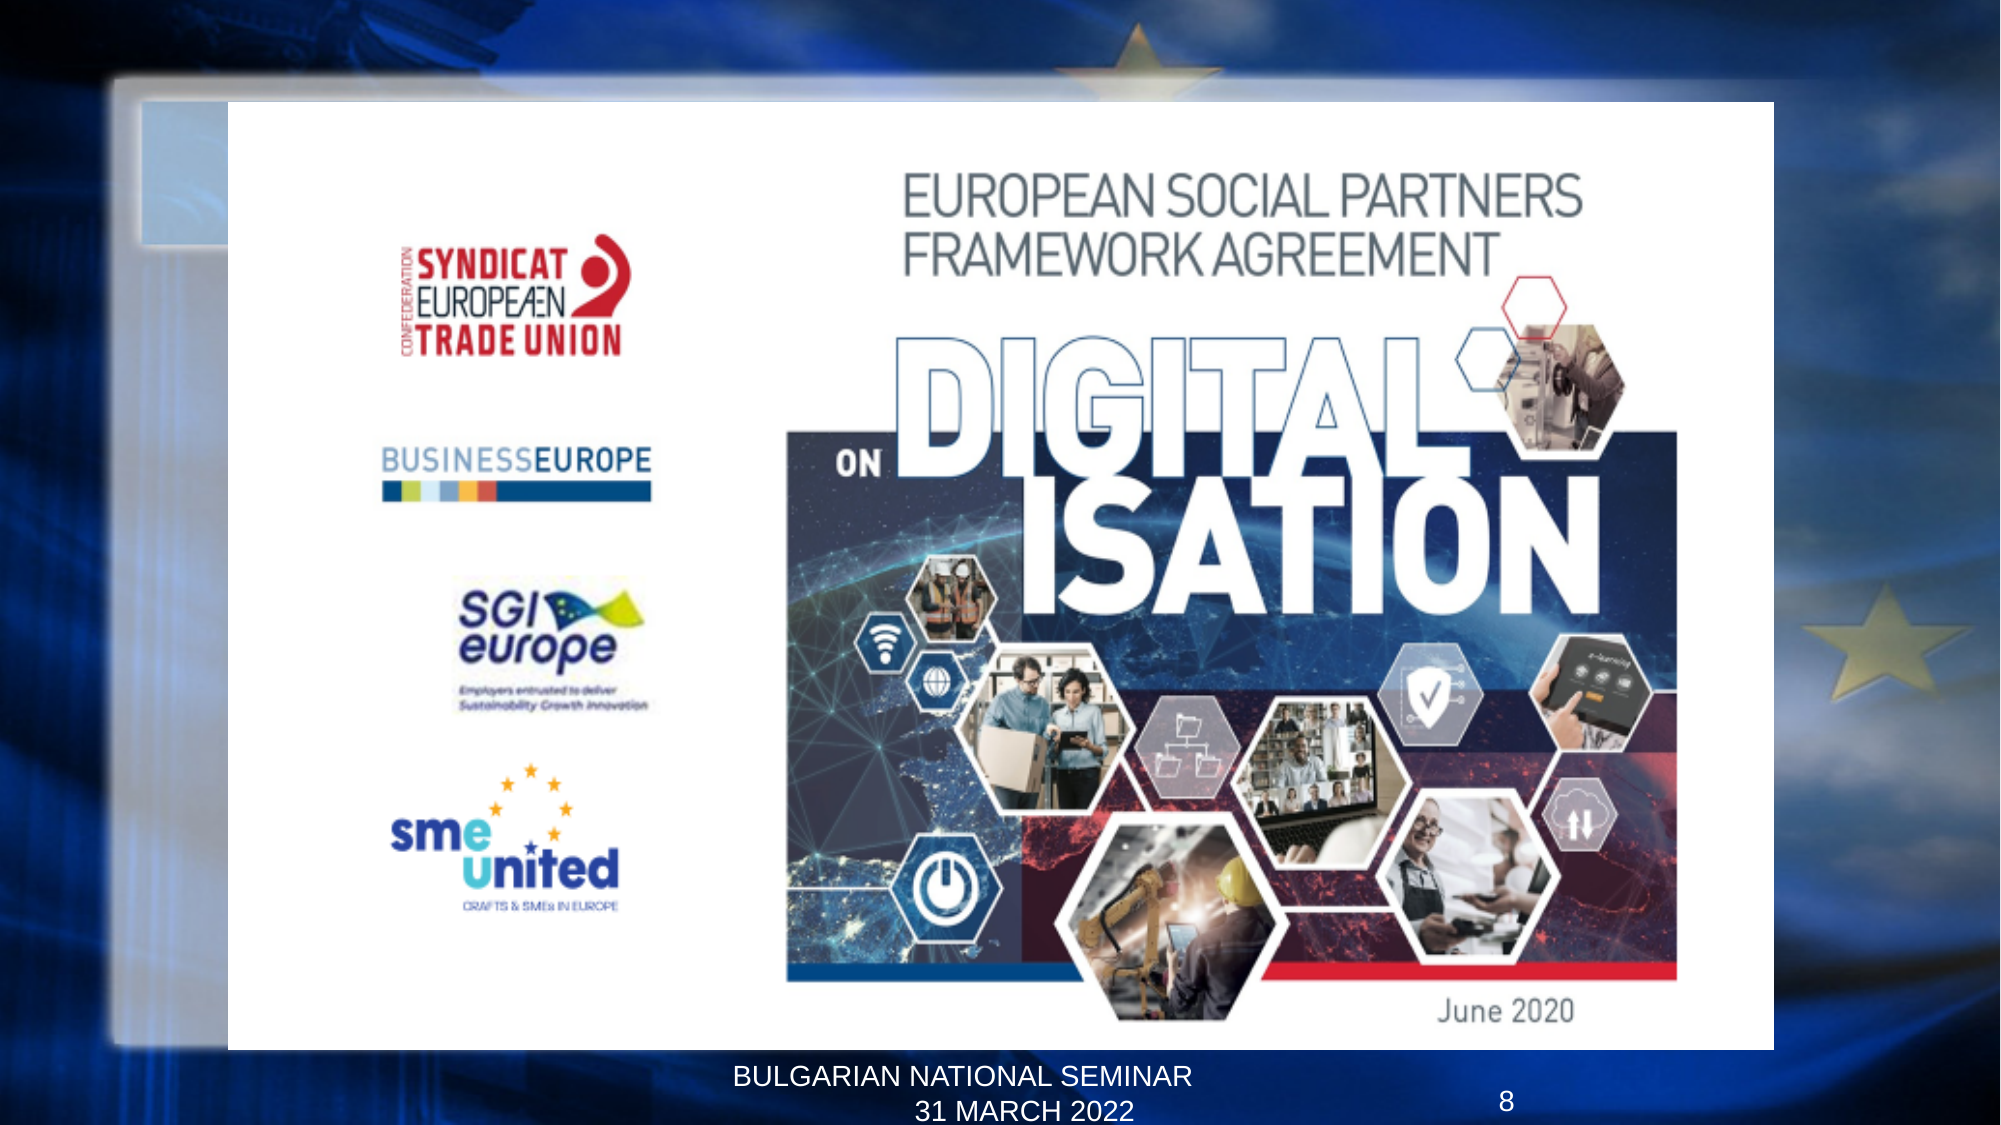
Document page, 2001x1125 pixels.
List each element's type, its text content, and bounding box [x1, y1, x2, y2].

picture [228, 102, 1774, 1051]
text_box BULGARIAN NATIONAL SEMINAR 31 MARCH 2022 [708, 1050, 1342, 1125]
text_box [1483, 1050, 1901, 1125]
